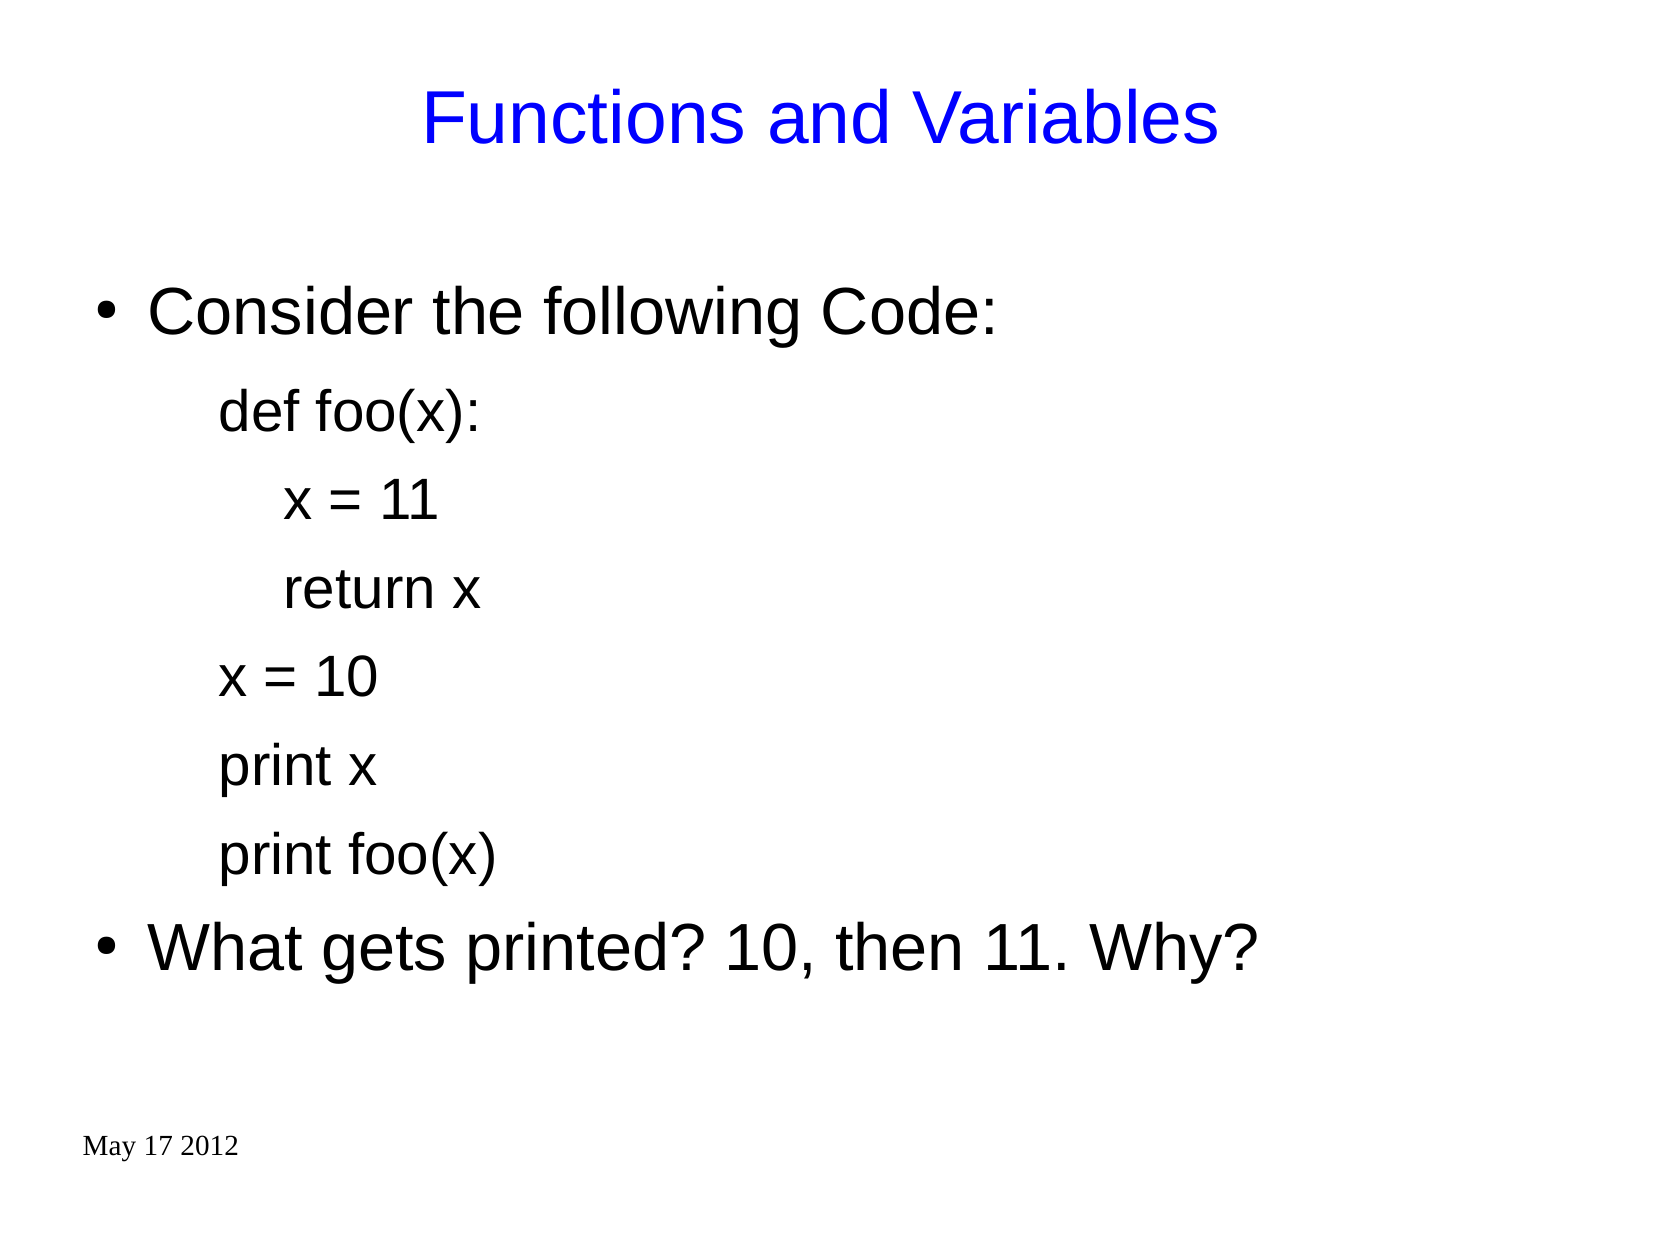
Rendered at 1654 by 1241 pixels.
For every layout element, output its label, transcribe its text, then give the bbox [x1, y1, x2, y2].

list Consider the following Code: def foo(x): x = 11 return x x = 10 print x print foo(x) What gets printed? 10, then 11. Why? [76, 274, 1565, 1093]
title Functions and Variables [76, 58, 1565, 178]
